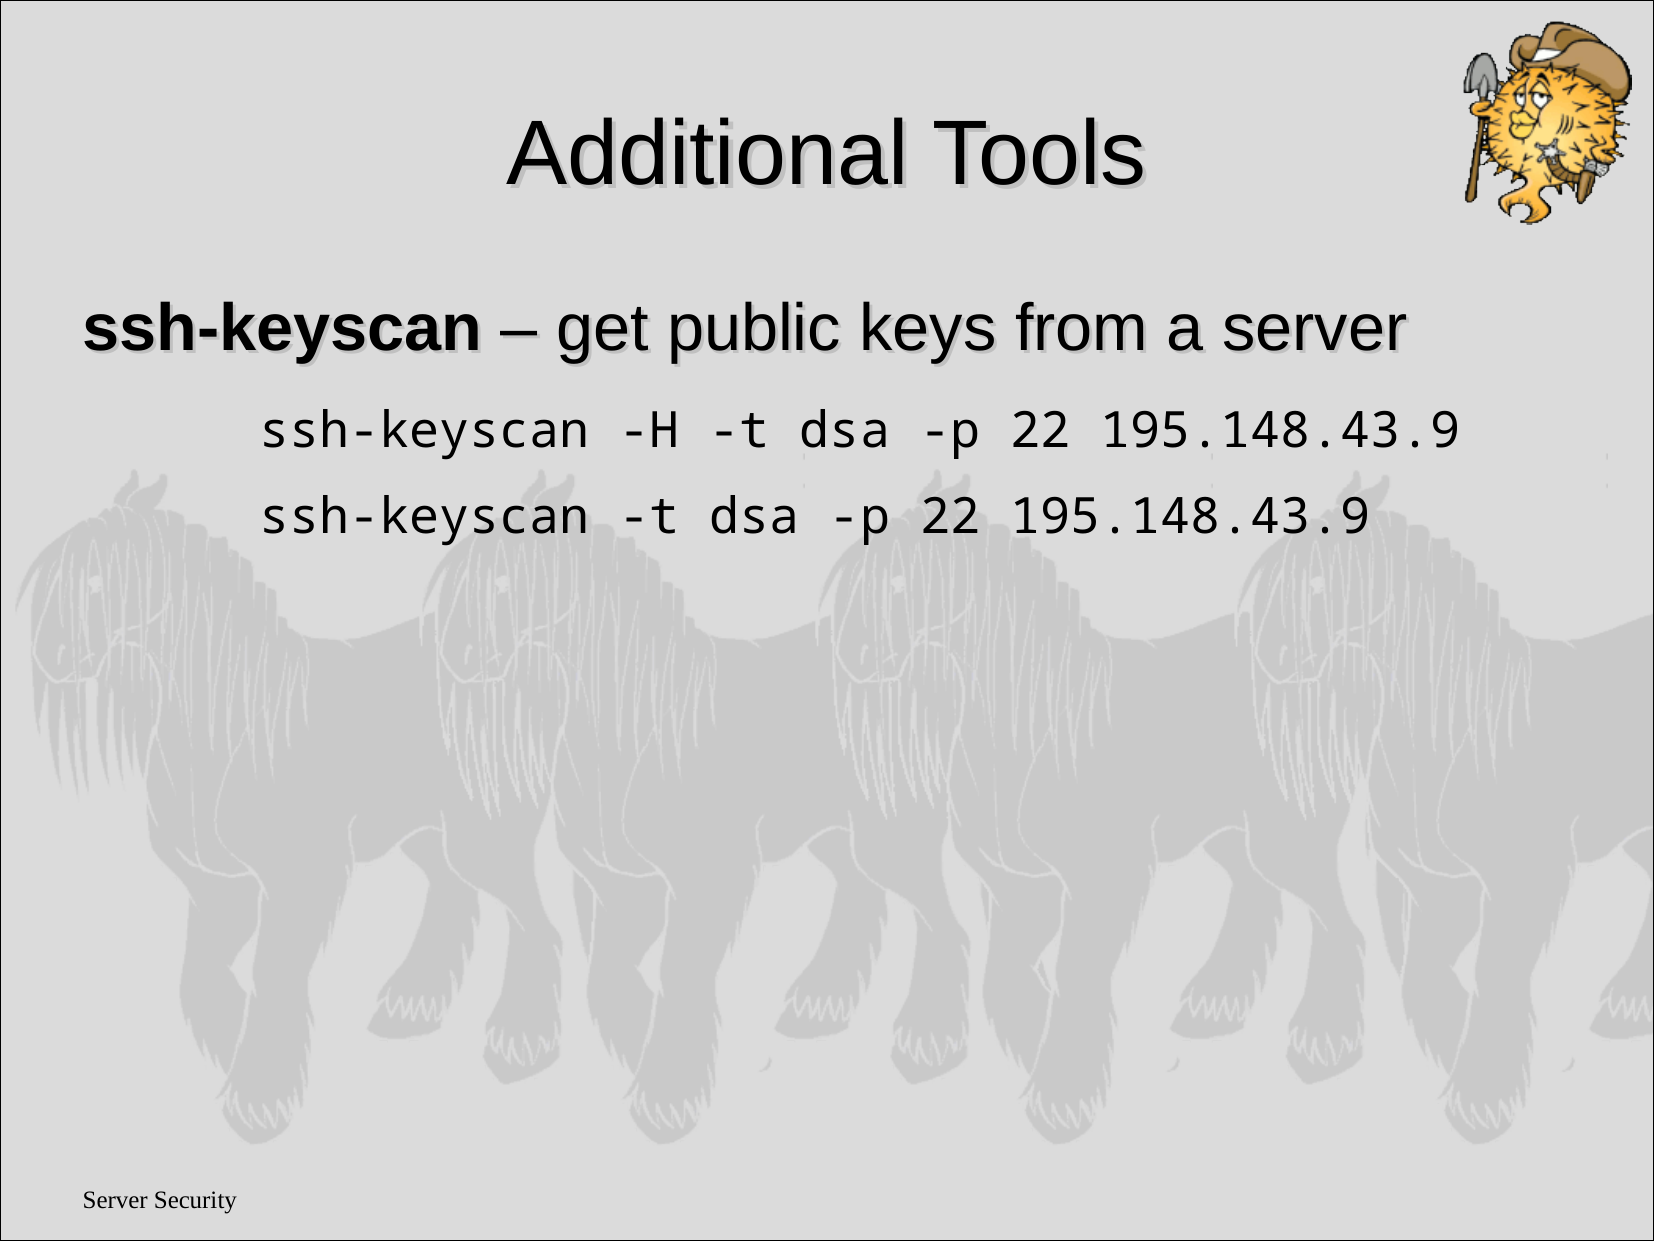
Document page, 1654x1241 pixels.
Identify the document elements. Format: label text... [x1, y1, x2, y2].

picture [1462, 20, 1632, 225]
list ssh-keyscan – get public keys from a server ssh-keyscan -H -t dsa -p 22 195.148.43.9 ssh-keyscan -t dsa -p 22 195.148.43.9 [82, 290, 1571, 1094]
title Additional Tools [82, 56, 1571, 250]
